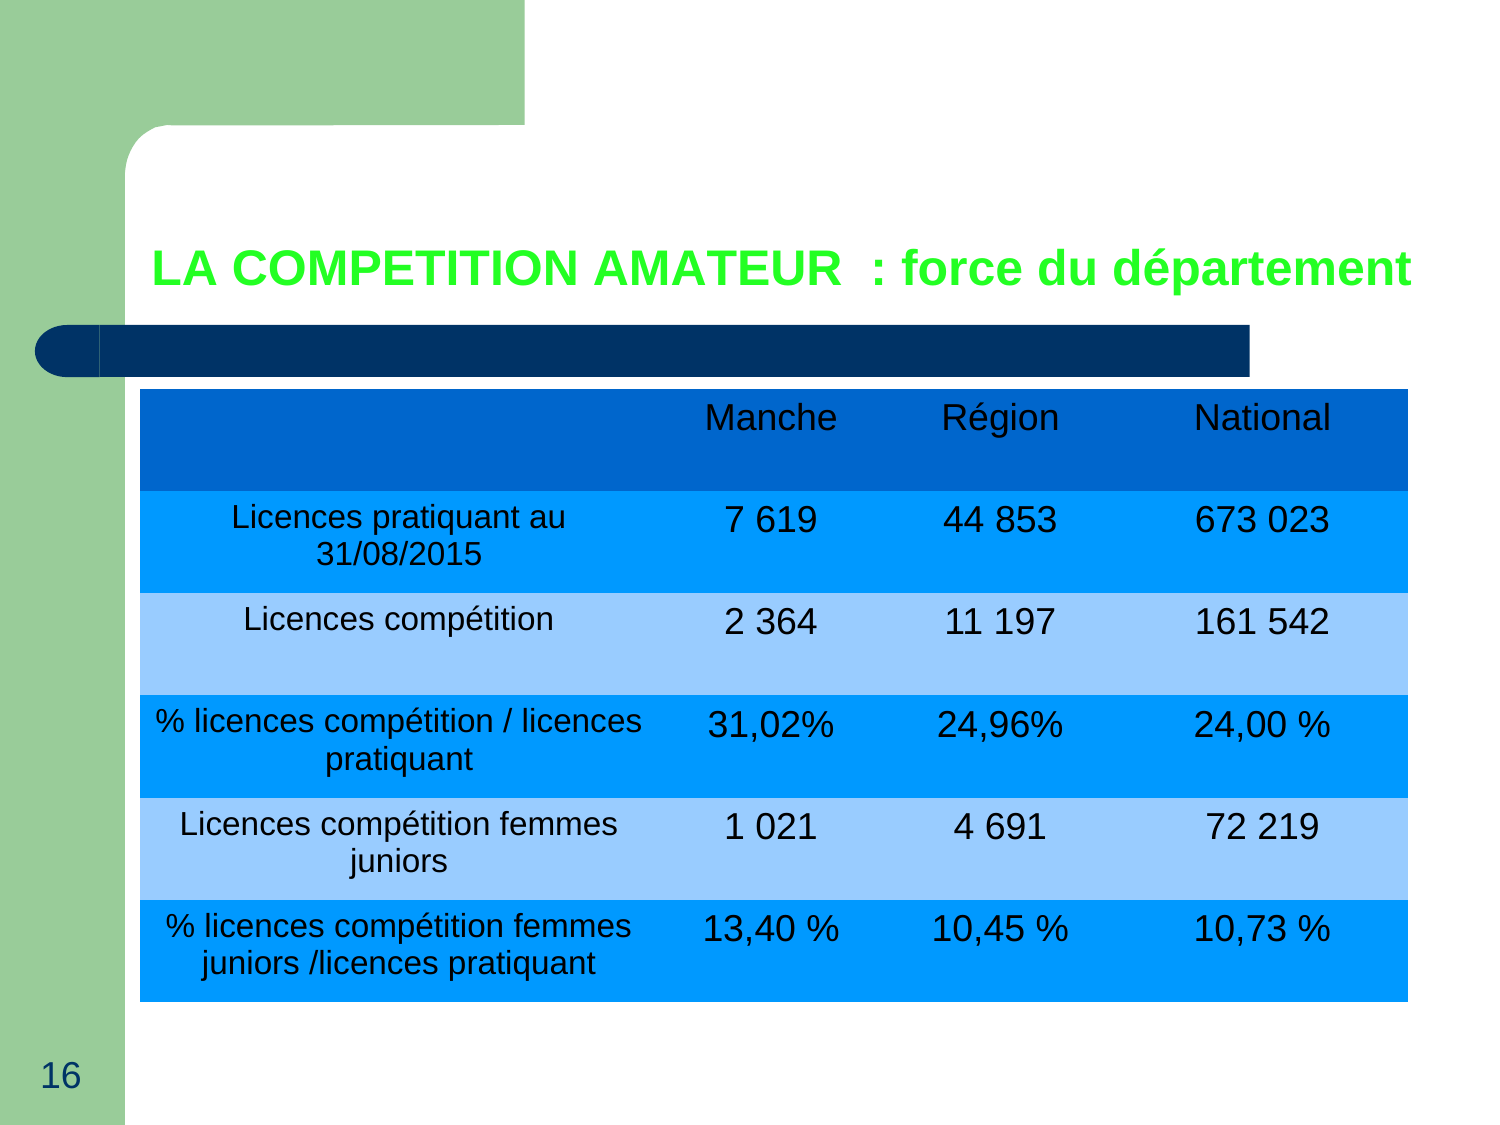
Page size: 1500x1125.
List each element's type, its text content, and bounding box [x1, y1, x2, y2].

table_cell 10,73 % [1117, 900, 1408, 1002]
table_cell 4 691 [884, 798, 1117, 900]
table_cell 44 853 [884, 491, 1117, 593]
table_cell Licences compétition femmes juniors [140, 798, 658, 900]
table_cell 161 542 [1117, 593, 1408, 695]
table_header National [1117, 389, 1408, 491]
table_cell 72 219 [1117, 798, 1408, 900]
table_cell 11 197 [884, 593, 1117, 695]
table_header Région [884, 389, 1117, 491]
table_cell % licences compétition femmes juniors /licences pratiquant [140, 900, 658, 1002]
table_header Manche [658, 389, 884, 491]
table_cell 673 023 [1117, 491, 1408, 593]
table_cell 1 021 [658, 798, 884, 900]
table_cell 31,02% [658, 695, 884, 798]
table_cell 24,00 % [1117, 695, 1408, 798]
table_cell 10,45 % [884, 900, 1117, 1002]
table_header [140, 389, 658, 491]
table_cell 13,40 % [658, 900, 884, 1002]
table_cell 7 619 [658, 491, 884, 593]
title LA COMPETITION AMATEUR : force du département [136, 107, 1447, 300]
table_cell Licences pratiquant au 31/08/2015 [140, 491, 658, 593]
table_cell Licences compétition [140, 593, 658, 695]
table_cell 24,96% [884, 695, 1117, 798]
table_cell % licences compétition / licences pratiquant [140, 695, 658, 798]
table_cell 2 364 [658, 593, 884, 695]
